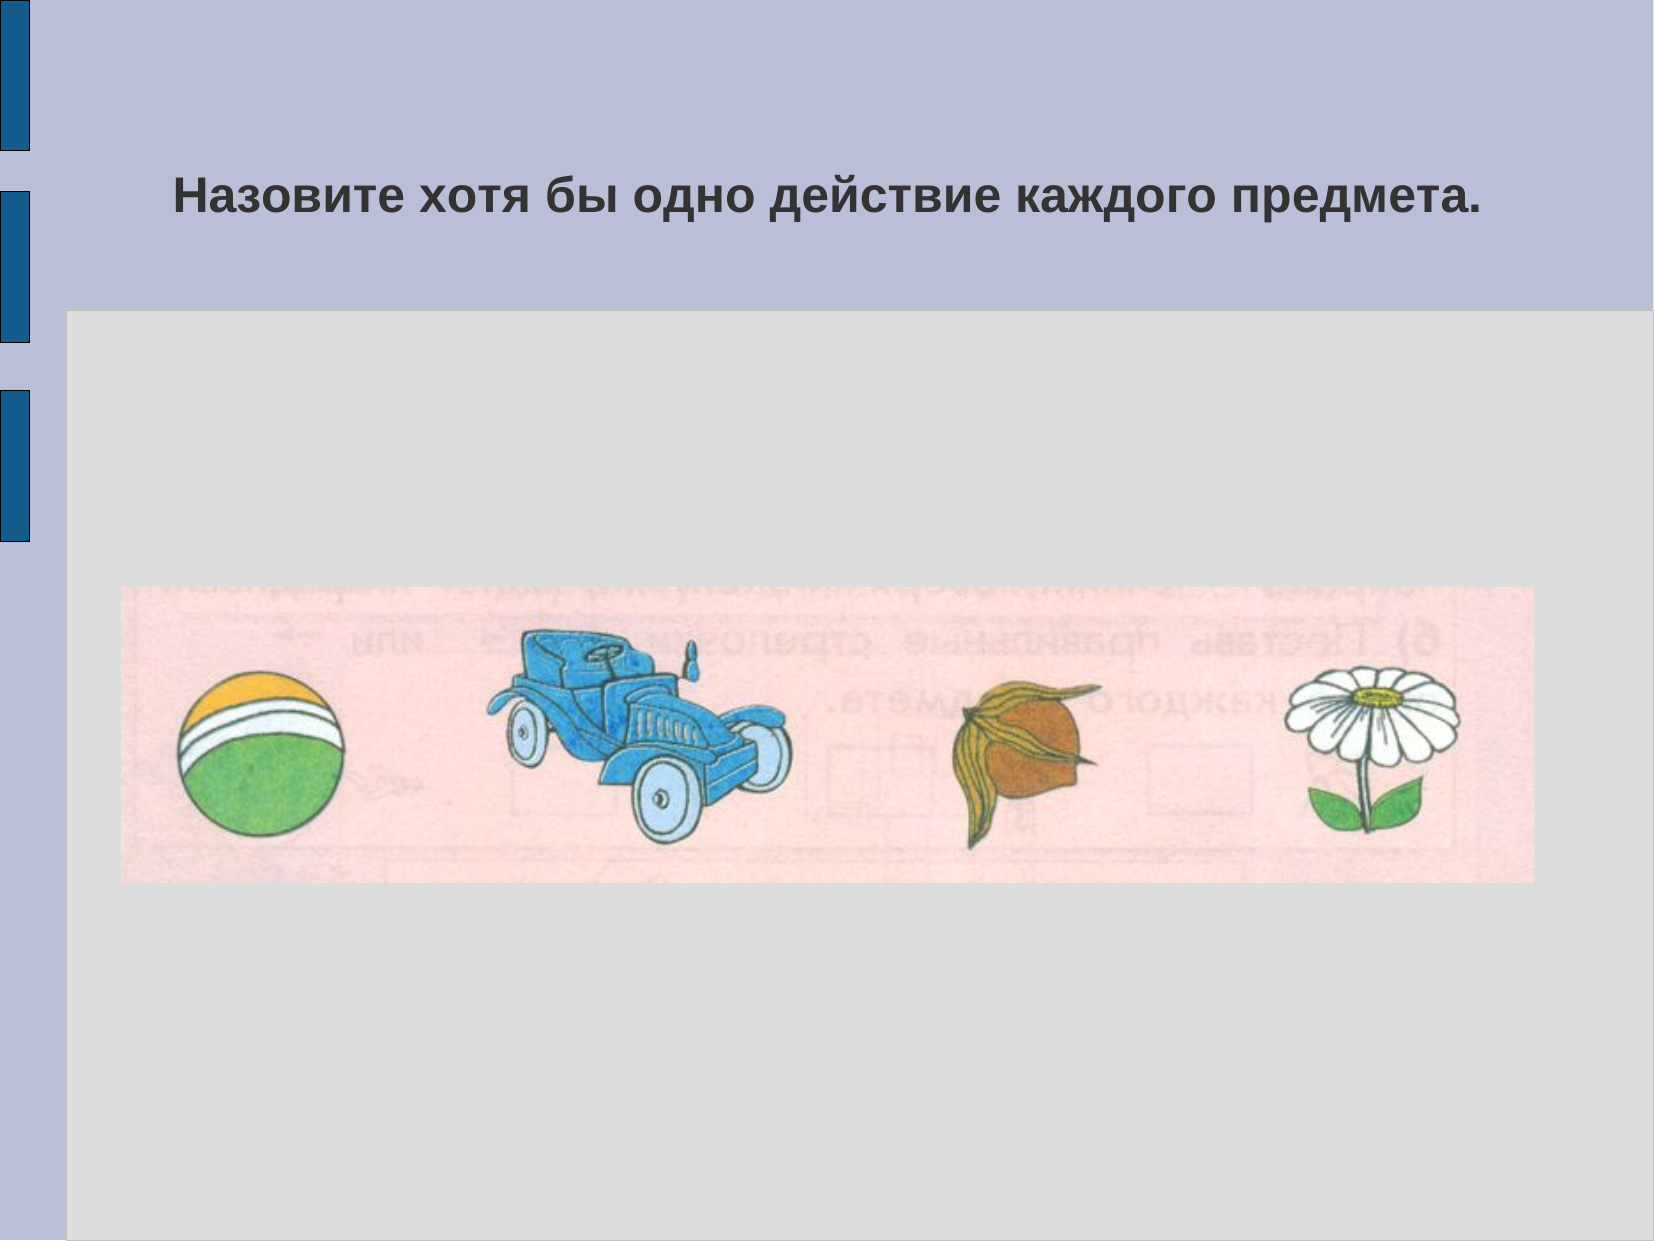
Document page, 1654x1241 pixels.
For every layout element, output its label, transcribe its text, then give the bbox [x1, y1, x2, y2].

picture [121, 587, 1534, 883]
title Назовите хотя бы одно действие каждого предмета. [121, 91, 1534, 299]
